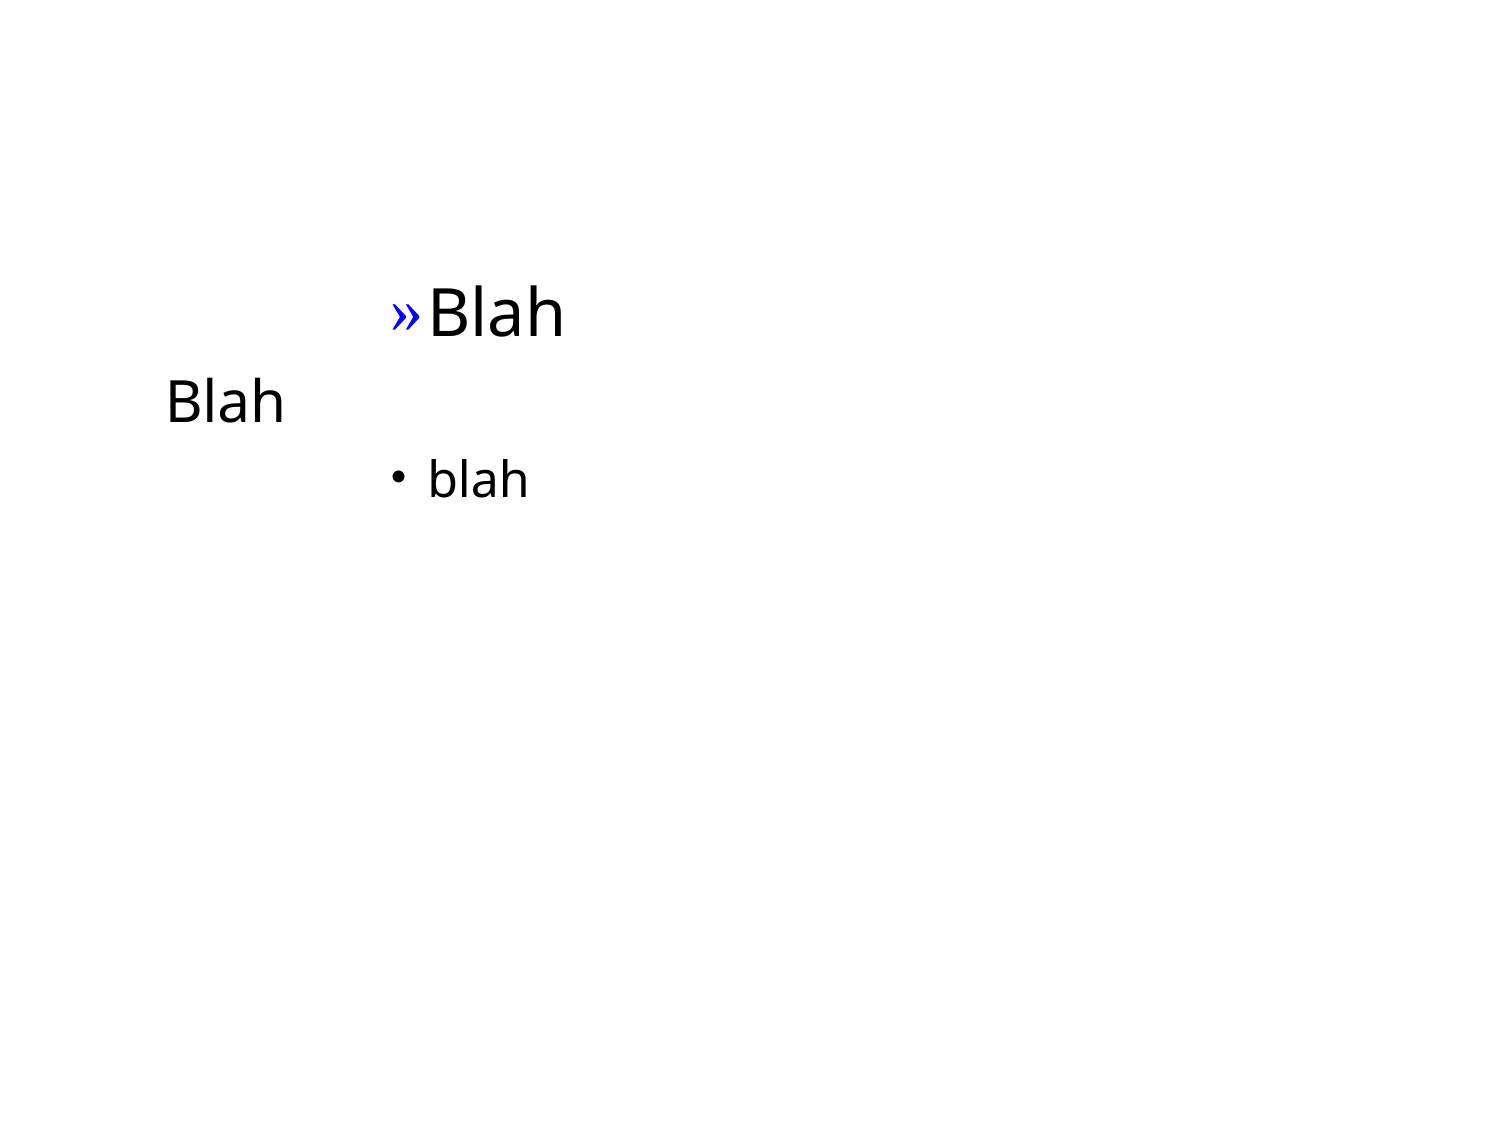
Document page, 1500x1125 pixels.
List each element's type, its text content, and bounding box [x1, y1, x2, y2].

list Blah Blah blah [75, 262, 1425, 1006]
